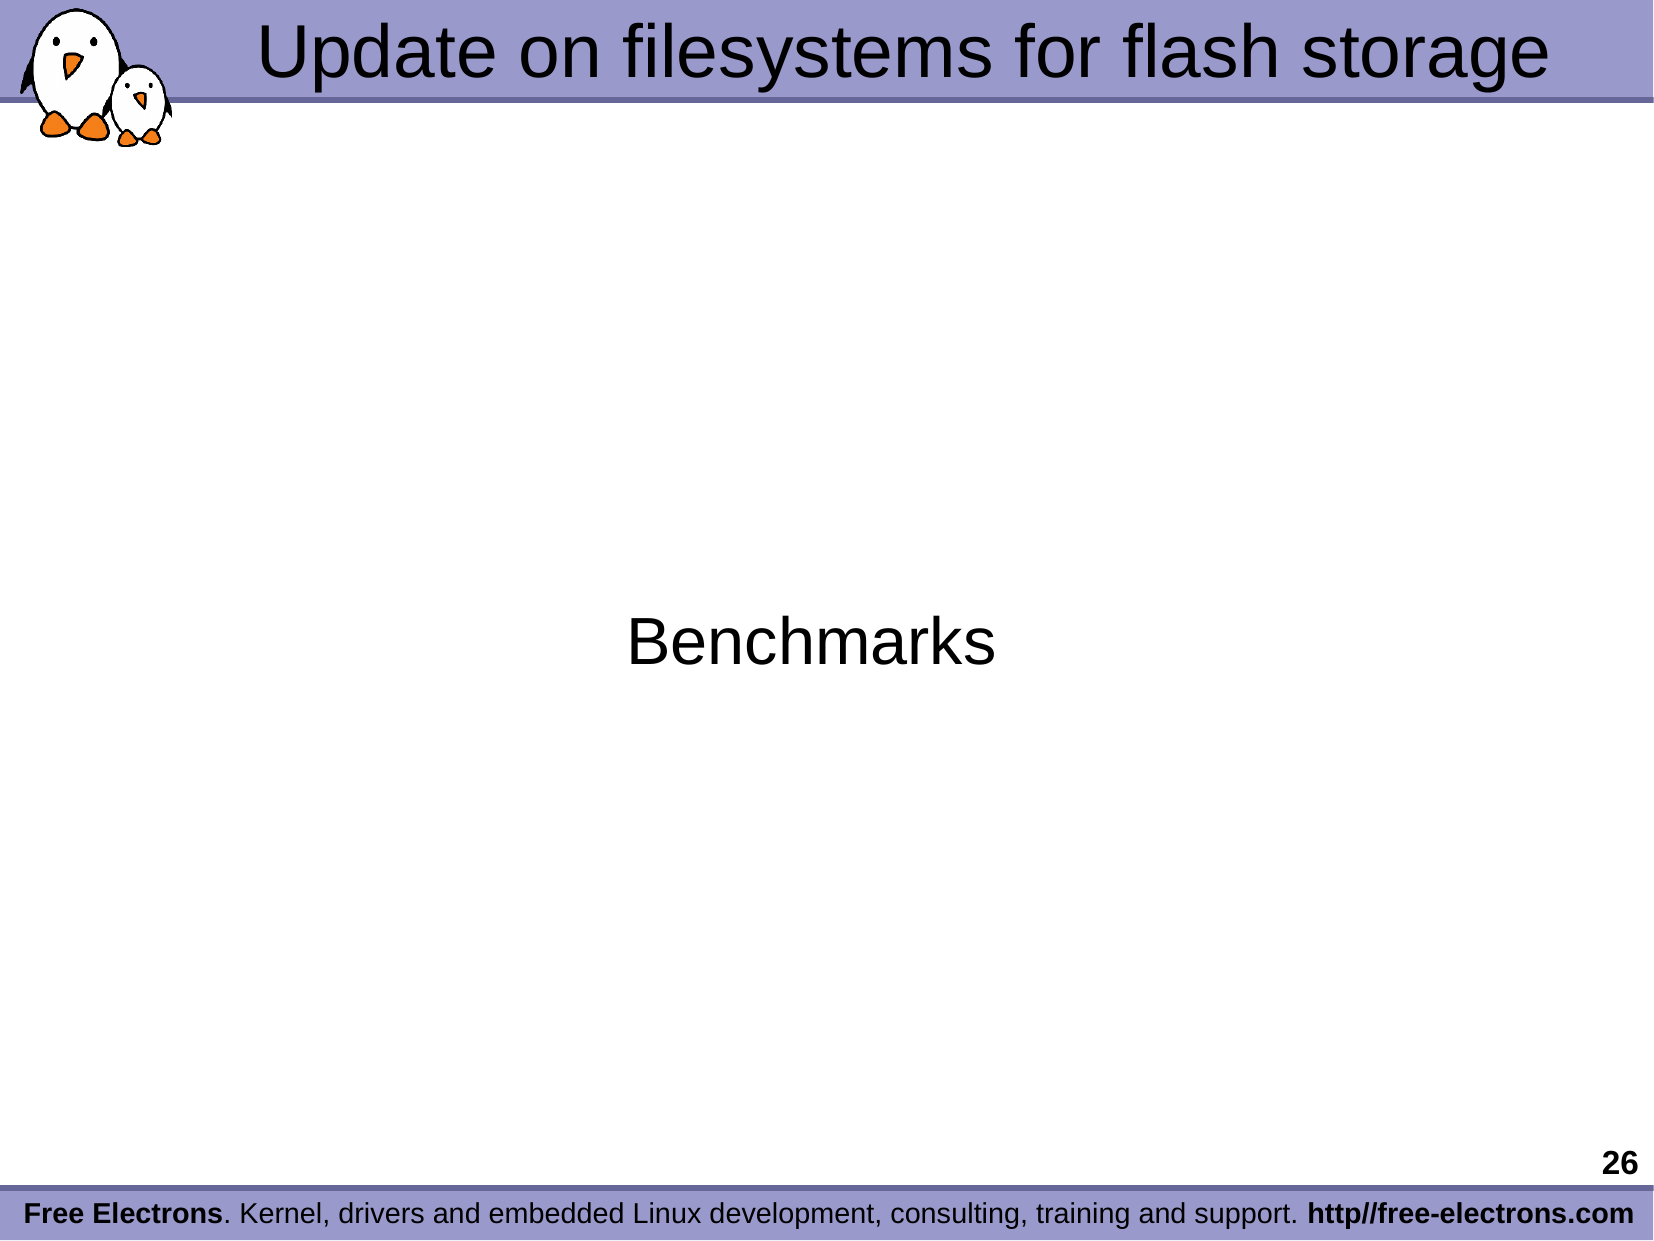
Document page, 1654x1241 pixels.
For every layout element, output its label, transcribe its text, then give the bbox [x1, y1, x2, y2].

picture [20, 8, 172, 147]
subtitle Benchmarks [105, 216, 1518, 1066]
title Update on filesystems for flash storage [178, 4, 1631, 98]
